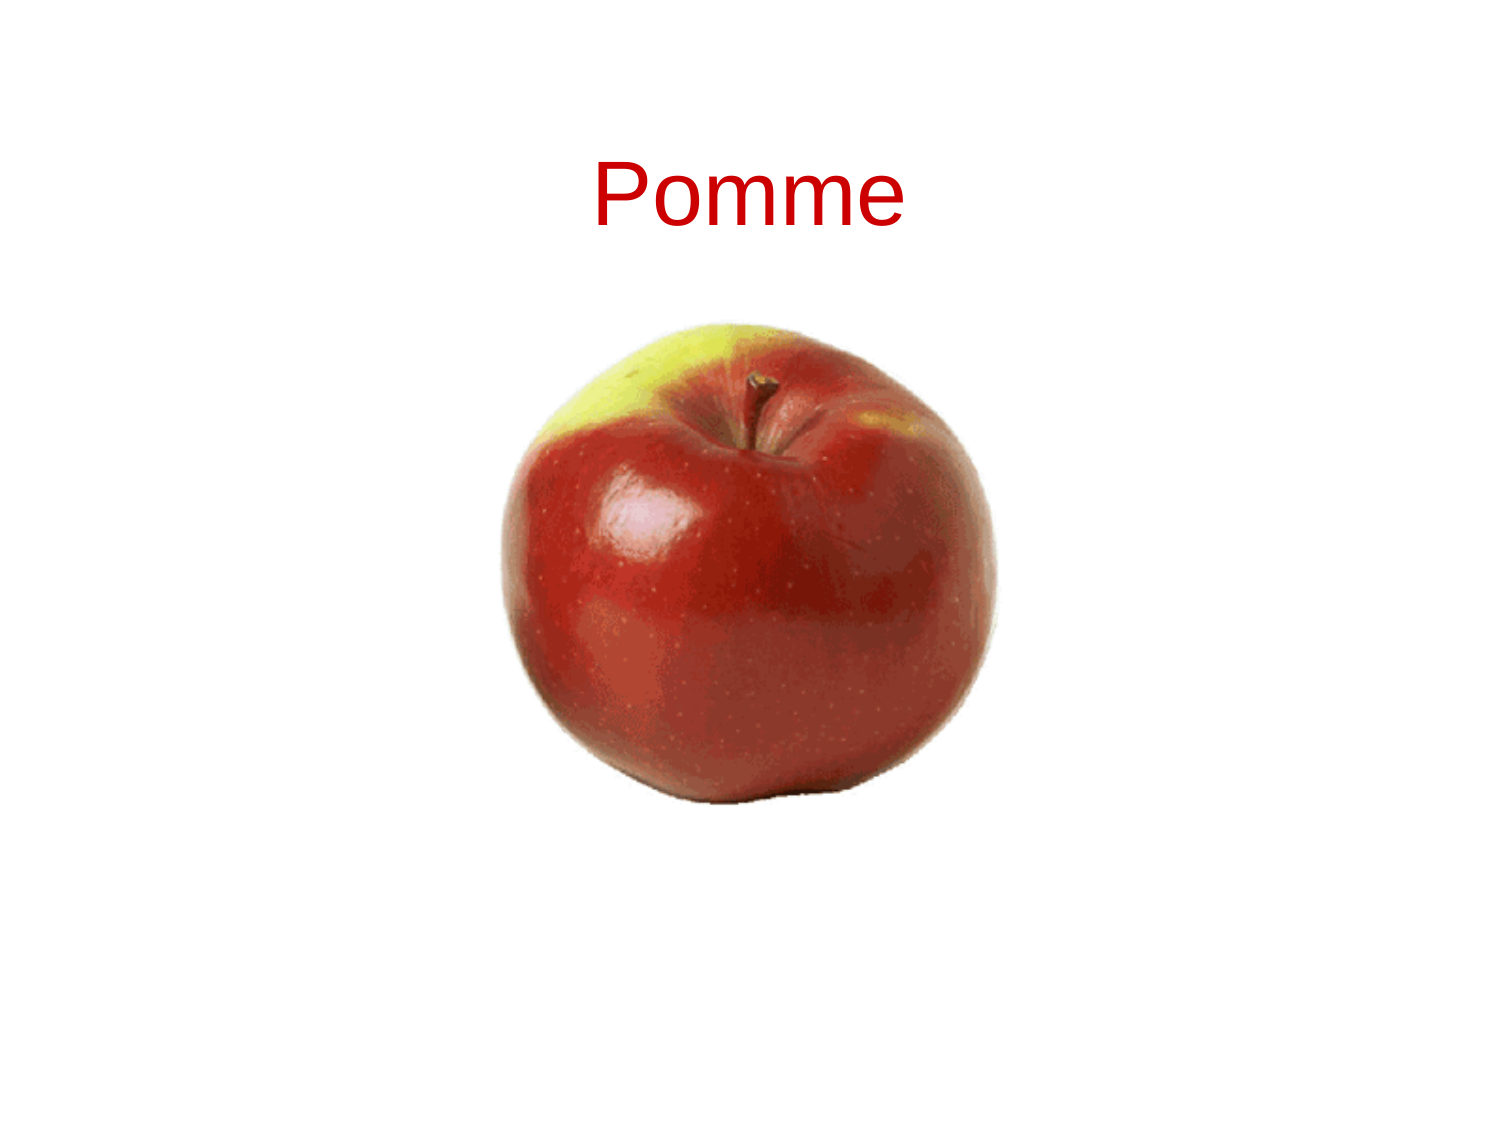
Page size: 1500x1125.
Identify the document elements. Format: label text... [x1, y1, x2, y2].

title Pomme [112, 99, 1388, 288]
picture [496, 318, 1004, 807]
